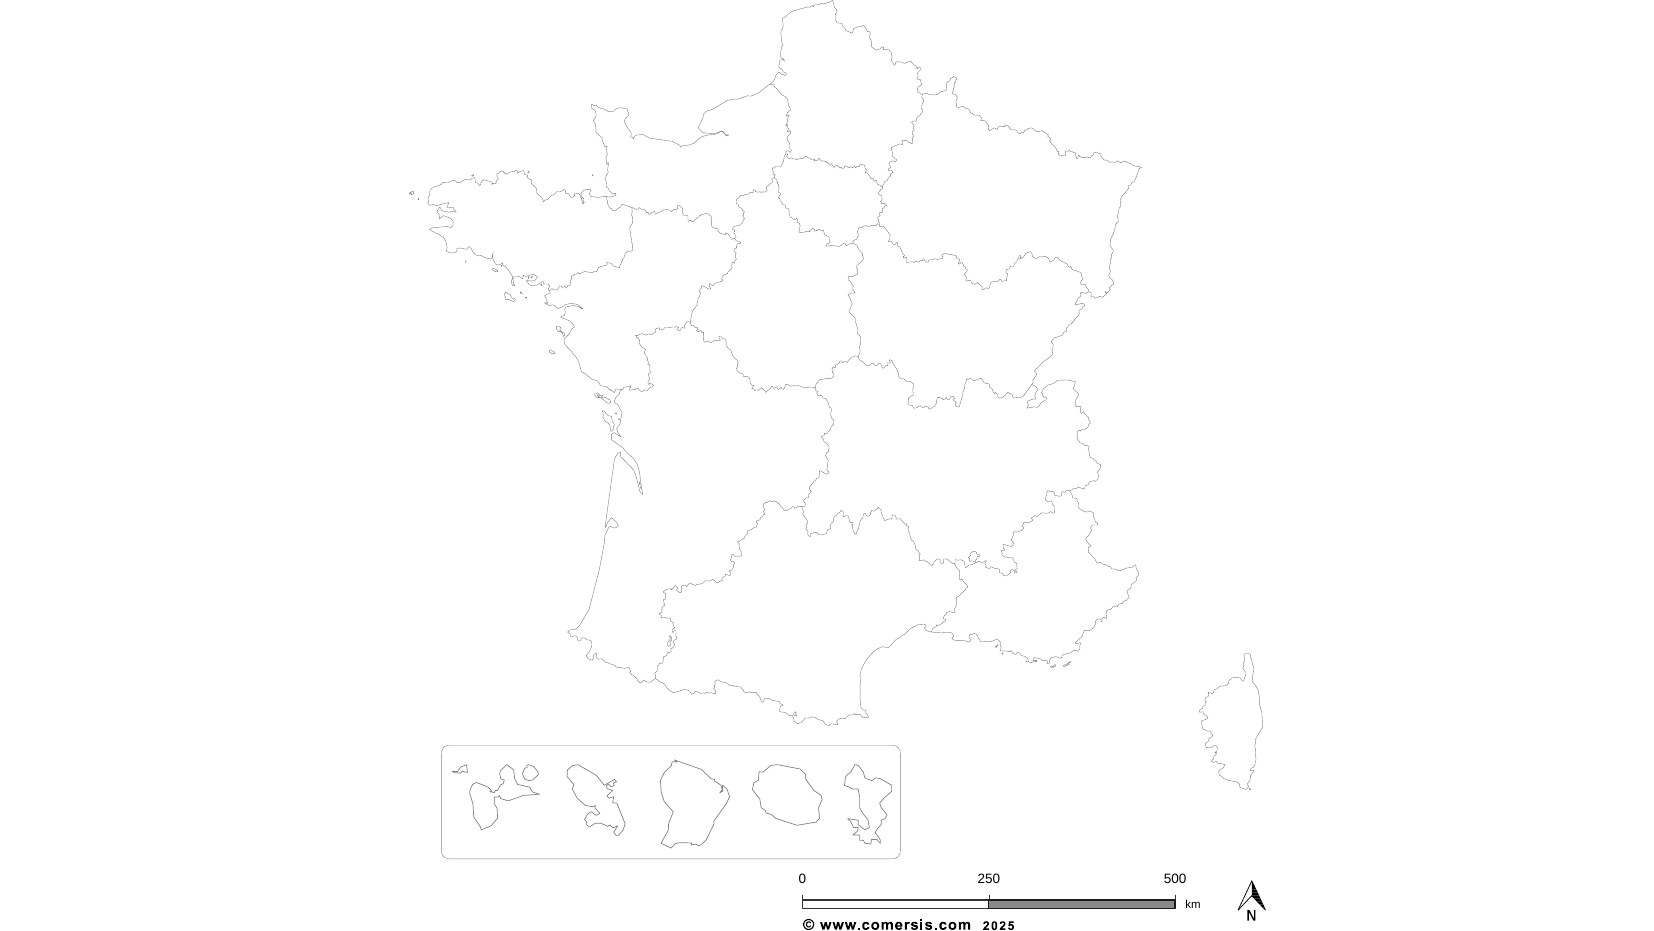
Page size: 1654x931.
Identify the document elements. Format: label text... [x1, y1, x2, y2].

text_box [958, 921, 971, 930]
text_box [991, 921, 998, 931]
text_box [939, 921, 947, 930]
text_box [803, 918, 815, 931]
text_box 0 [798, 871, 807, 888]
text_box [862, 921, 870, 930]
text_box [904, 921, 910, 930]
text_box [1008, 921, 1014, 931]
text_box [871, 921, 880, 930]
text_box [910, 921, 919, 930]
text_box [1237, 880, 1266, 911]
text_box [604, 413, 613, 430]
text_box [999, 921, 1006, 930]
text_box [948, 921, 957, 930]
text_box [983, 921, 989, 930]
text_box km [1185, 897, 1201, 911]
text_box [820, 922, 857, 930]
text_box [442, 746, 900, 858]
text_box [505, 294, 514, 301]
text_box [895, 921, 903, 930]
text_box 500 [1163, 871, 1188, 888]
text_box [803, 901, 988, 908]
text_box 250 [977, 871, 1002, 888]
text_box [427, 0, 1142, 726]
text_box [1201, 654, 1262, 788]
text_box [1247, 909, 1256, 921]
text_box [881, 921, 893, 930]
text_box [989, 901, 1174, 908]
text_box [925, 921, 933, 930]
